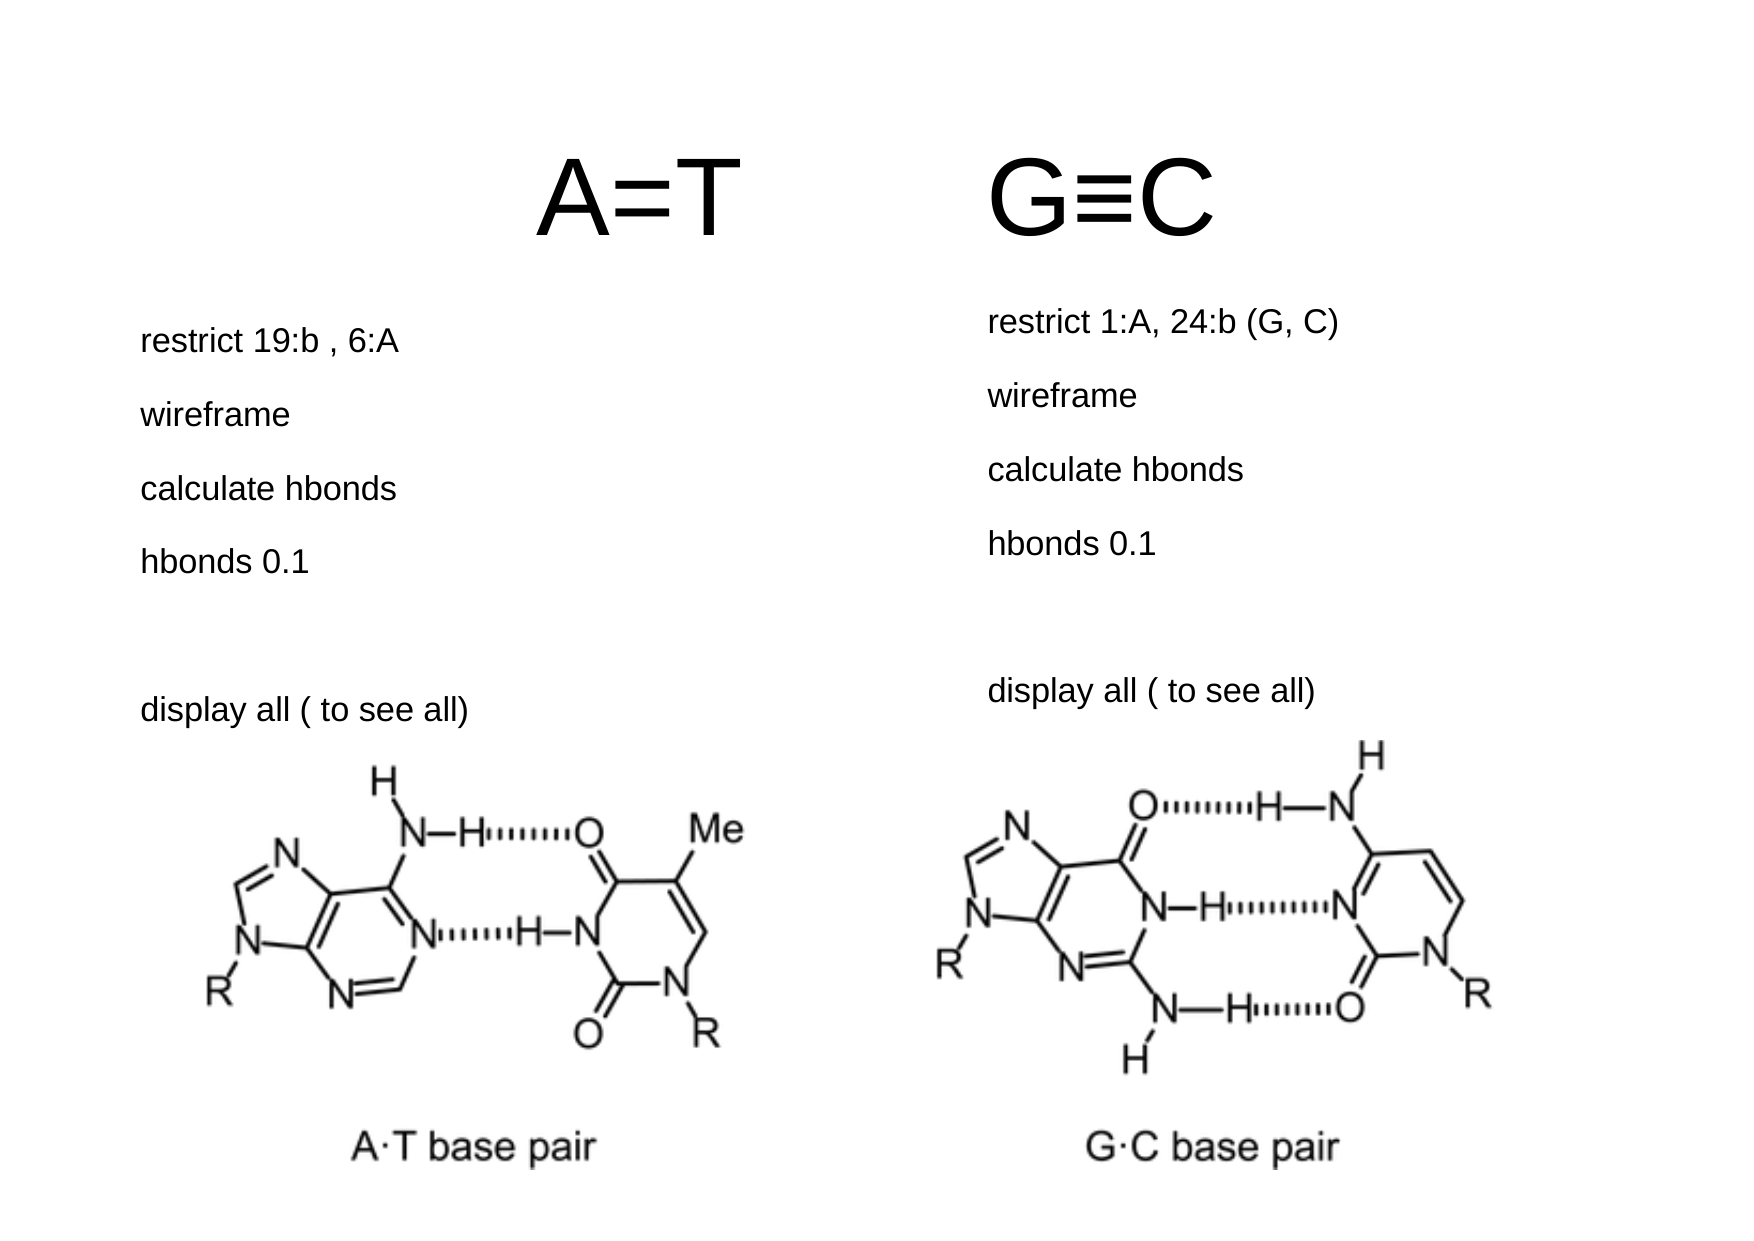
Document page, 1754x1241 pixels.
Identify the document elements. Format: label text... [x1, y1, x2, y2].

title A=T G≡C [140, 103, 1614, 291]
picture [206, 740, 1494, 1170]
list restrict 19:b , 6:A wireframe calculate hbonds hbonds 0.1 display all ( to see all) [140, 321, 751, 973]
list restrict 1:A, 24:b (G, C) wireframe calculate hbonds hbonds 0.1 display all ( to see all) [987, 302, 1599, 954]
